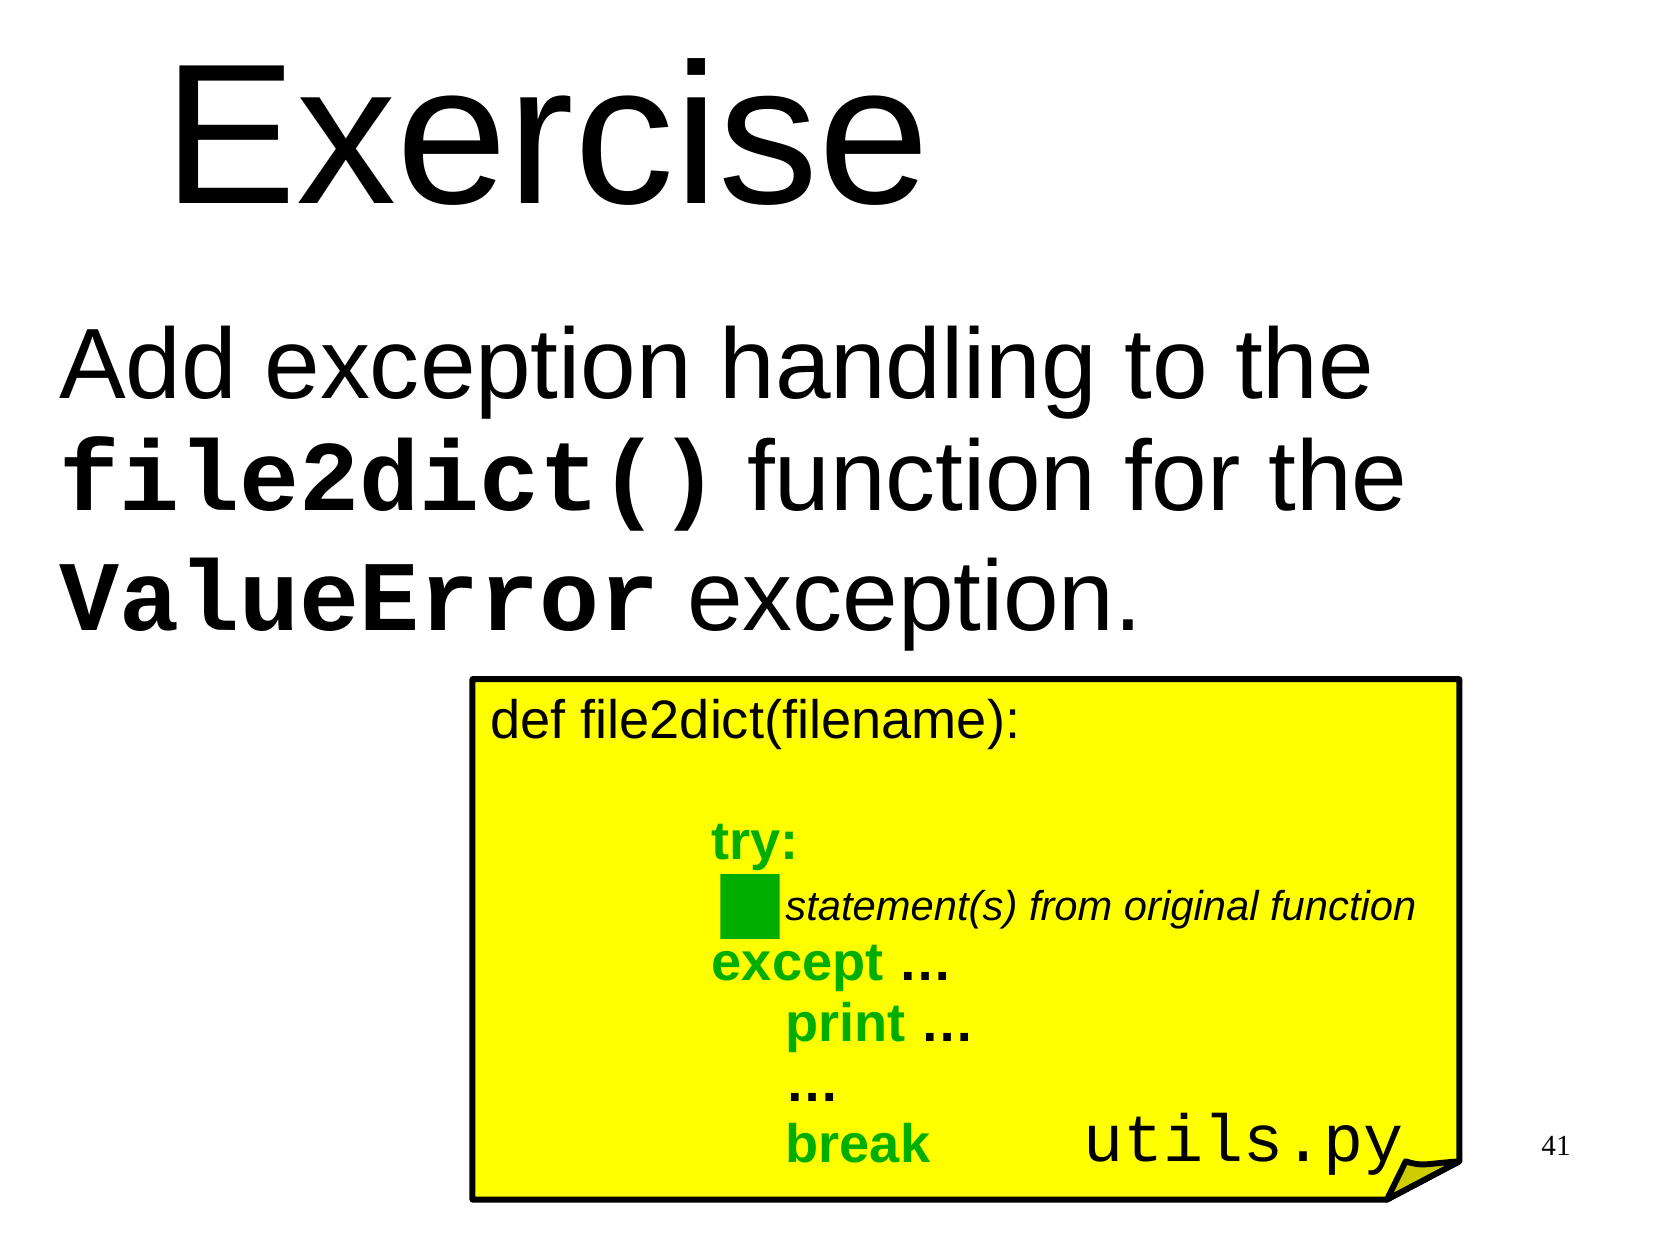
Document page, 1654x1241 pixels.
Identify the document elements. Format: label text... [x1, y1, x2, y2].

text_box utils.py [1068, 1098, 1419, 1189]
text_box Add exception handling to the file2dict() function for the ValueError exception. [41, 297, 1595, 672]
text_box Exercise [145, 12, 949, 257]
text_box [720, 874, 780, 939]
text_box def file2dict(filename): try: statement(s) from original function except … print … … break [472, 679, 1460, 1200]
